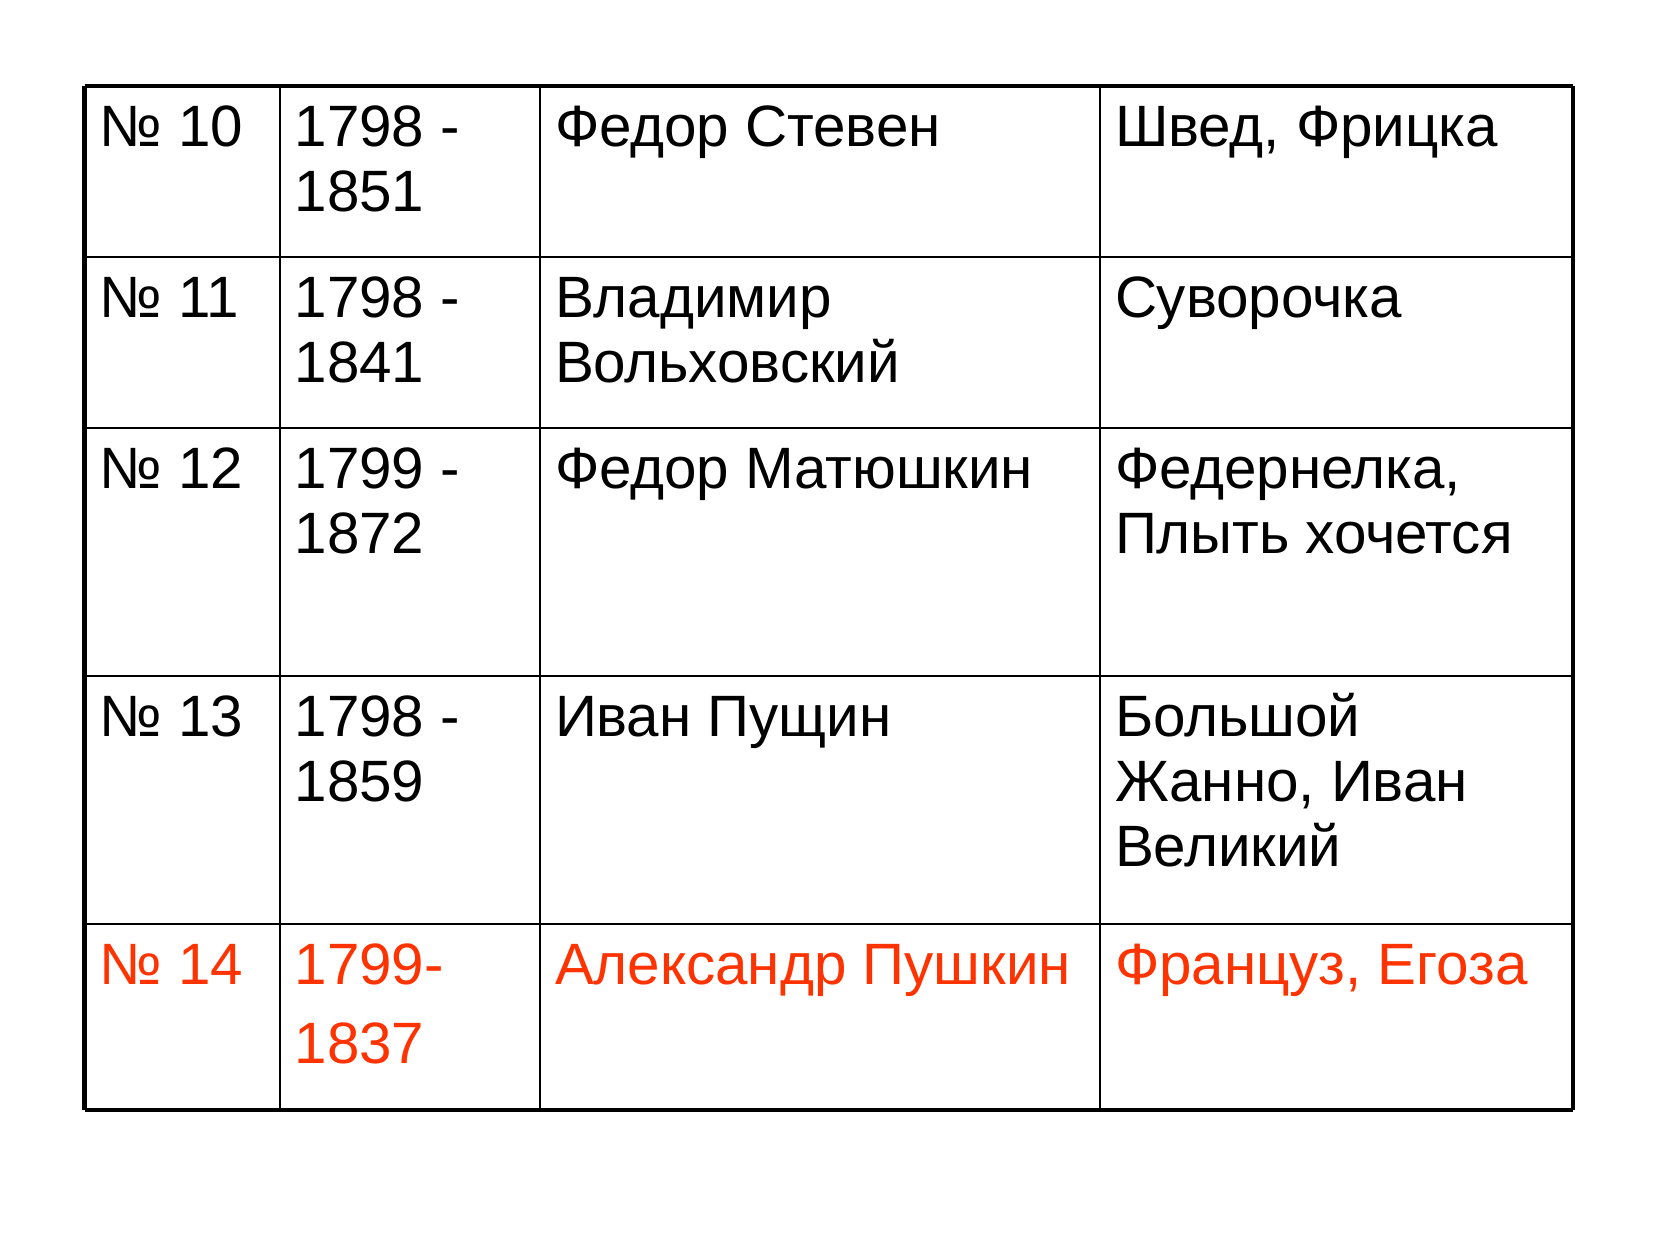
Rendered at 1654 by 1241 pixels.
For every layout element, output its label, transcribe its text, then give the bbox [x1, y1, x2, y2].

text_box Суворочка [1101, 258, 1571, 427]
text_box 1798 - 1851 [281, 88, 539, 256]
text_box Федор Матюшкин [541, 429, 1099, 675]
text_box 1798 - 1841 [281, 258, 539, 427]
text_box 1799 - 1872 [281, 429, 539, 675]
text_box Александр Пушкин [541, 925, 1099, 1108]
text_box Федор Стевен [541, 88, 1099, 256]
text_box Француз, Егоза [1101, 925, 1571, 1108]
text_box № 13 [87, 677, 279, 923]
text_box 1799- 1837 [281, 925, 539, 1108]
text_box 1798 - 1859 [281, 677, 539, 923]
text_box Швед, Фрицка [1101, 88, 1571, 256]
text_box Большой Жанно, Иван Великий [1101, 677, 1571, 923]
text_box № 14 [87, 925, 279, 1108]
text_box Владимир Вольховский [541, 258, 1099, 427]
text_box № 11 [87, 258, 279, 427]
text_box № 12 [87, 429, 279, 675]
text_box Федернелка, Плыть хочется [1101, 429, 1571, 675]
text_box Иван Пущин [541, 677, 1099, 923]
text_box № 10 [87, 88, 279, 256]
